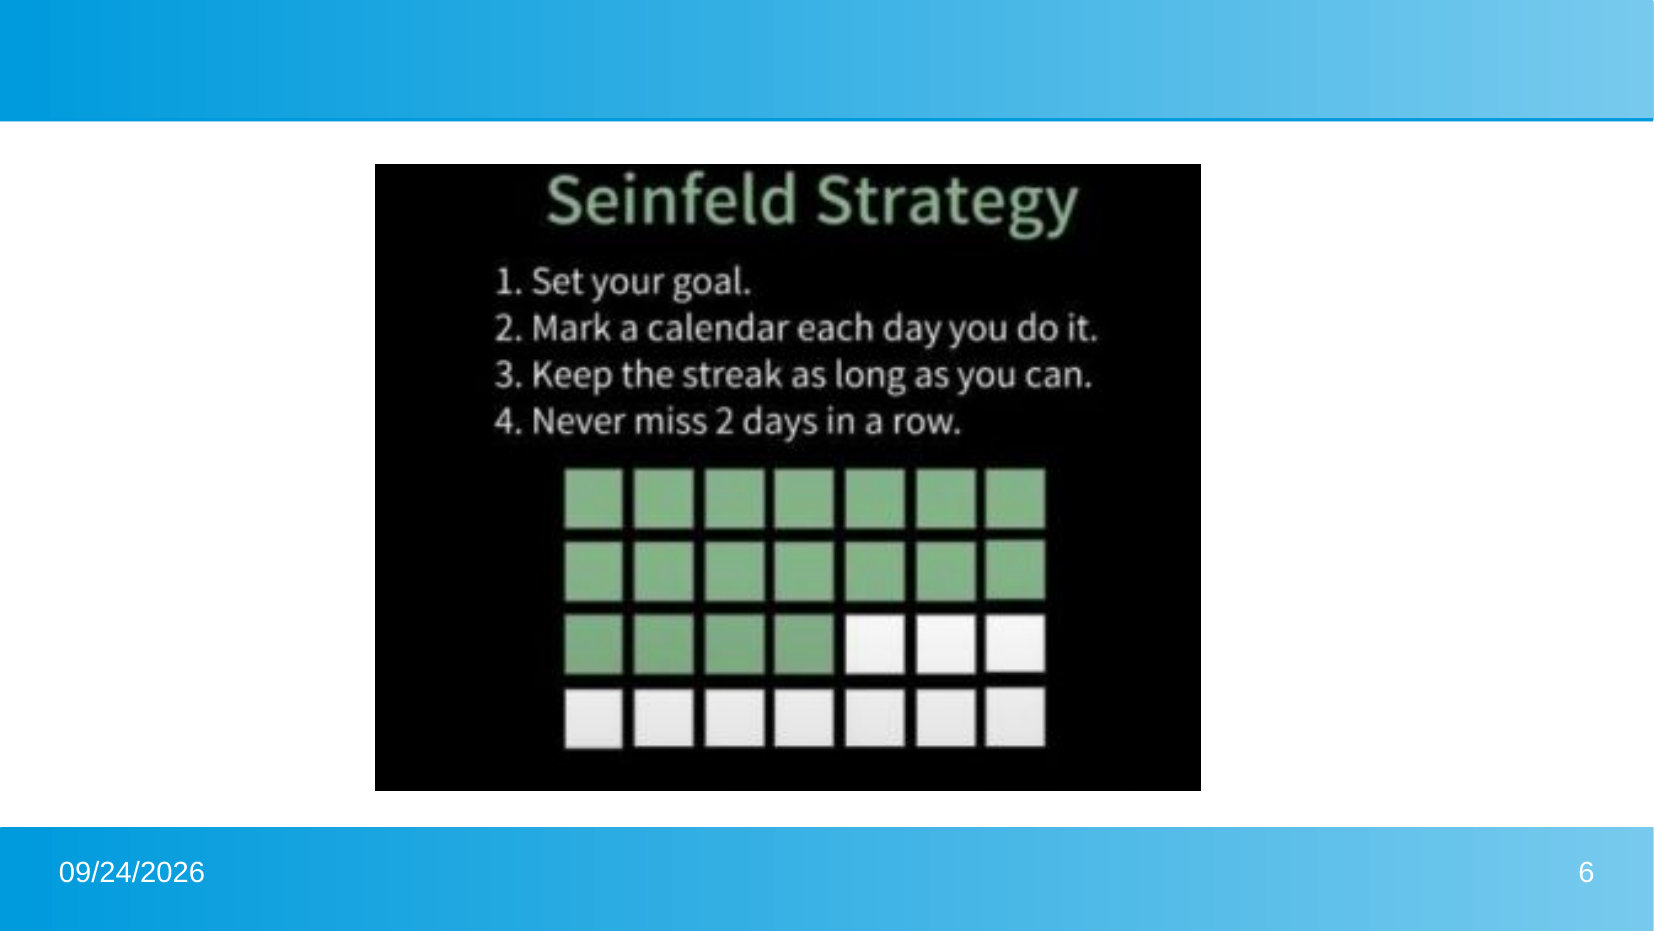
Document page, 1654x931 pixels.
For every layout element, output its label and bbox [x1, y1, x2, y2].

picture [375, 164, 1201, 791]
